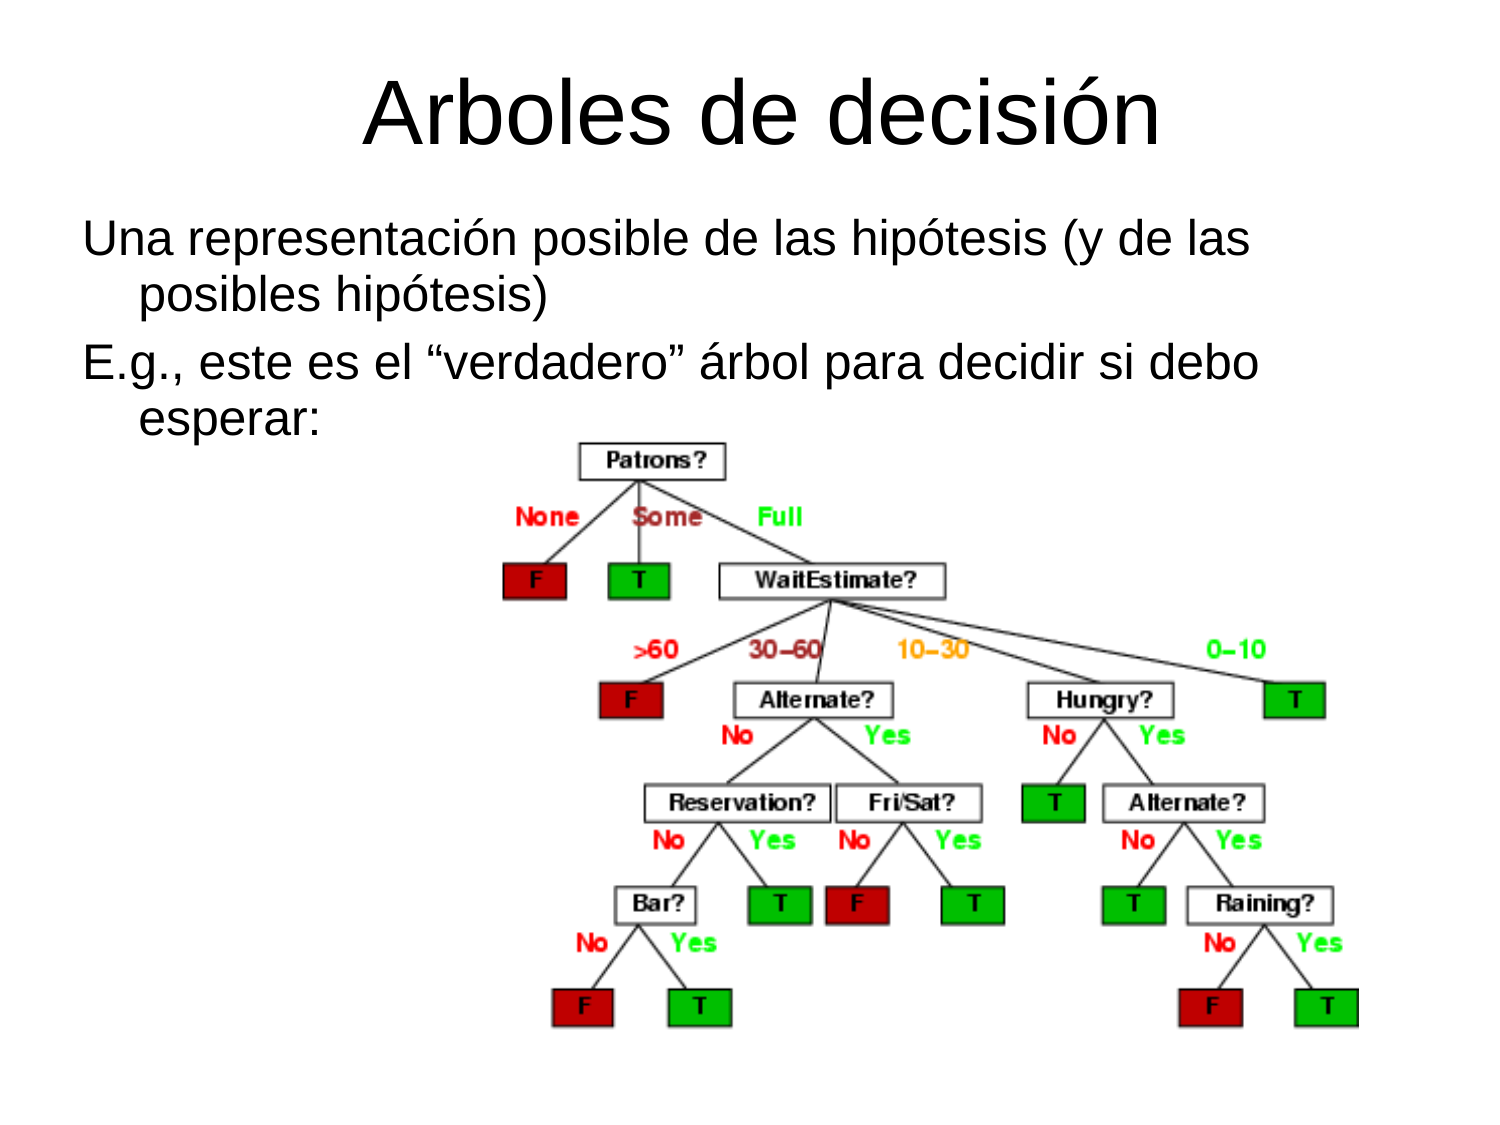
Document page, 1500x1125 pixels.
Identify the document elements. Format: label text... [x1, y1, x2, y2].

title Arboles de decisión [88, 19, 1439, 207]
list Una representación posible de las hipótesis (y de las posibles hipótesis) E.g., este es el “verdadero” árbol para decidir si debo esperar: [67, 202, 1418, 945]
picture [501, 945, 1359, 1066]
